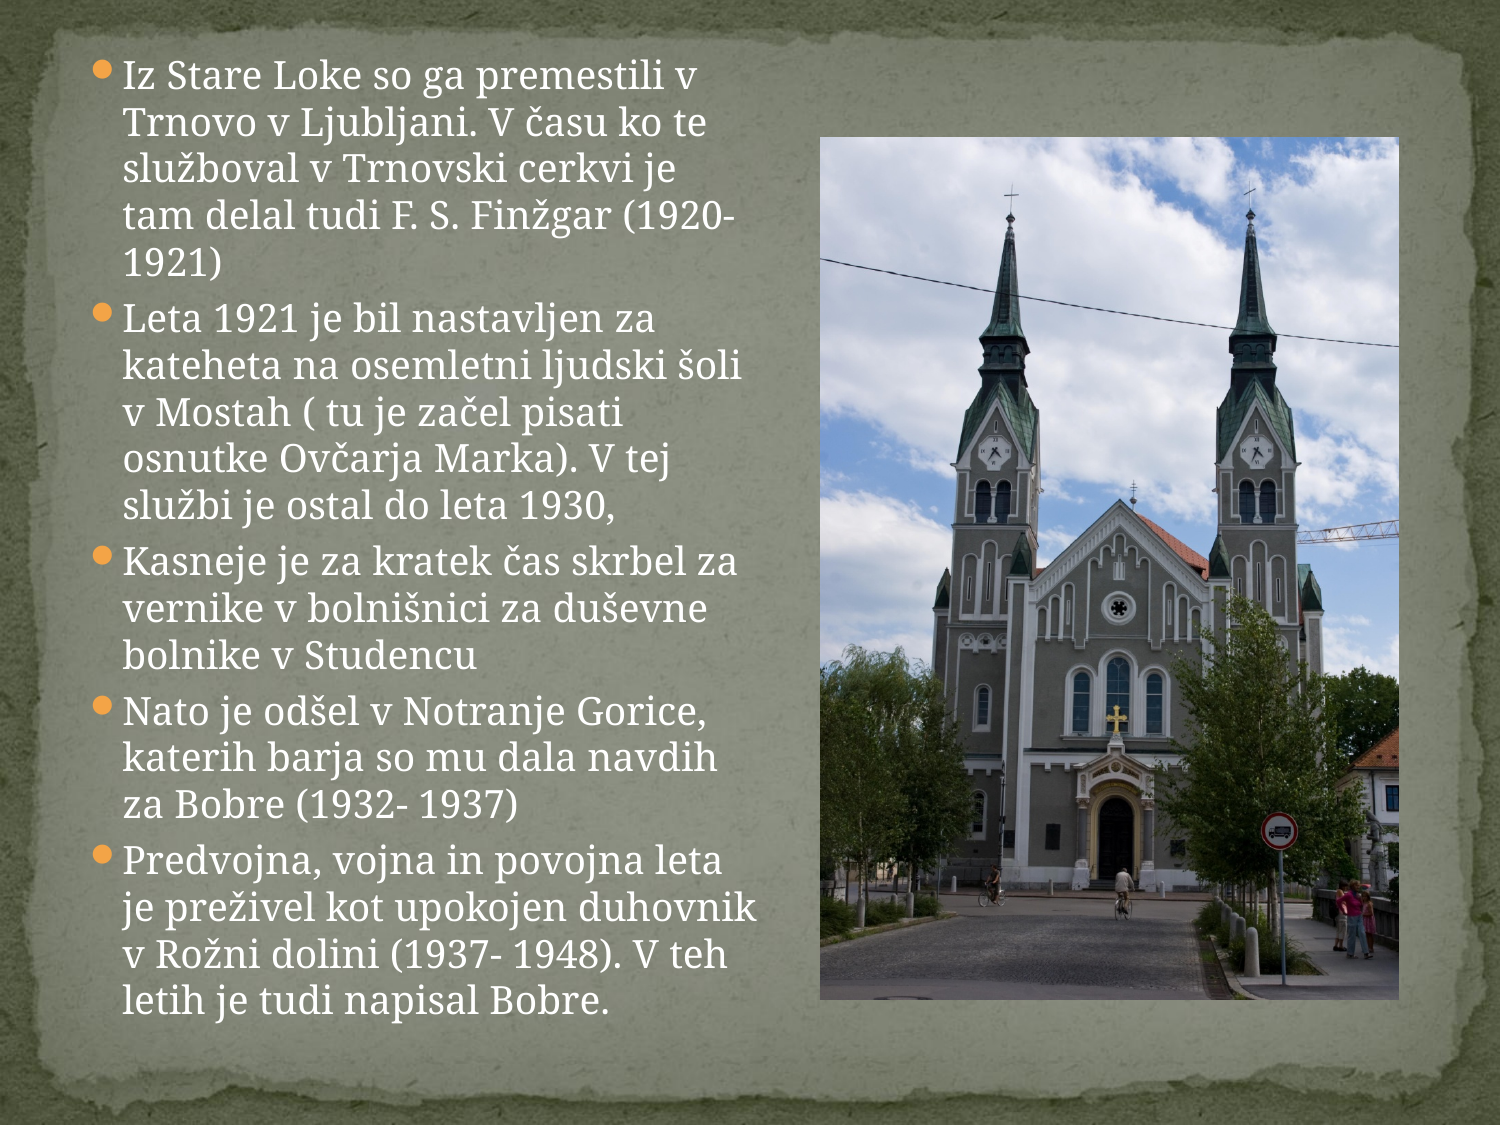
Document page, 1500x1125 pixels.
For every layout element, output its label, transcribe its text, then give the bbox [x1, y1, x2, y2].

picture [0, 0, 1500, 1125]
list Iz Stare Loke so ga premestili v Trnovo v Ljubljani. V času ko te služboval v Trnovski cerkvi je tam delal tudi F. S. Finžgar (1920- 1921) Leta 1921 je bil nastavljen za kateheta na osemletni ljudski šoli v Mostah ( tu je začel pisati osnutke Ovčarja Marka). V tej službi je ostal do leta 1930, Kasneje je za kratek čas skrbel za vernike v bolnišnici za duševne bolnike v Studencu Nato je odšel v Notranje Gorice, katerih barja so mu dala navdih za Bobre (1932- 1937) Predvojna, vojna in povojna leta je preživel kot upokojen duhovnik v Rožni dolini (1937- 1948). V teh letih je tudi napisal Bobre. [75, 42, 774, 1071]
